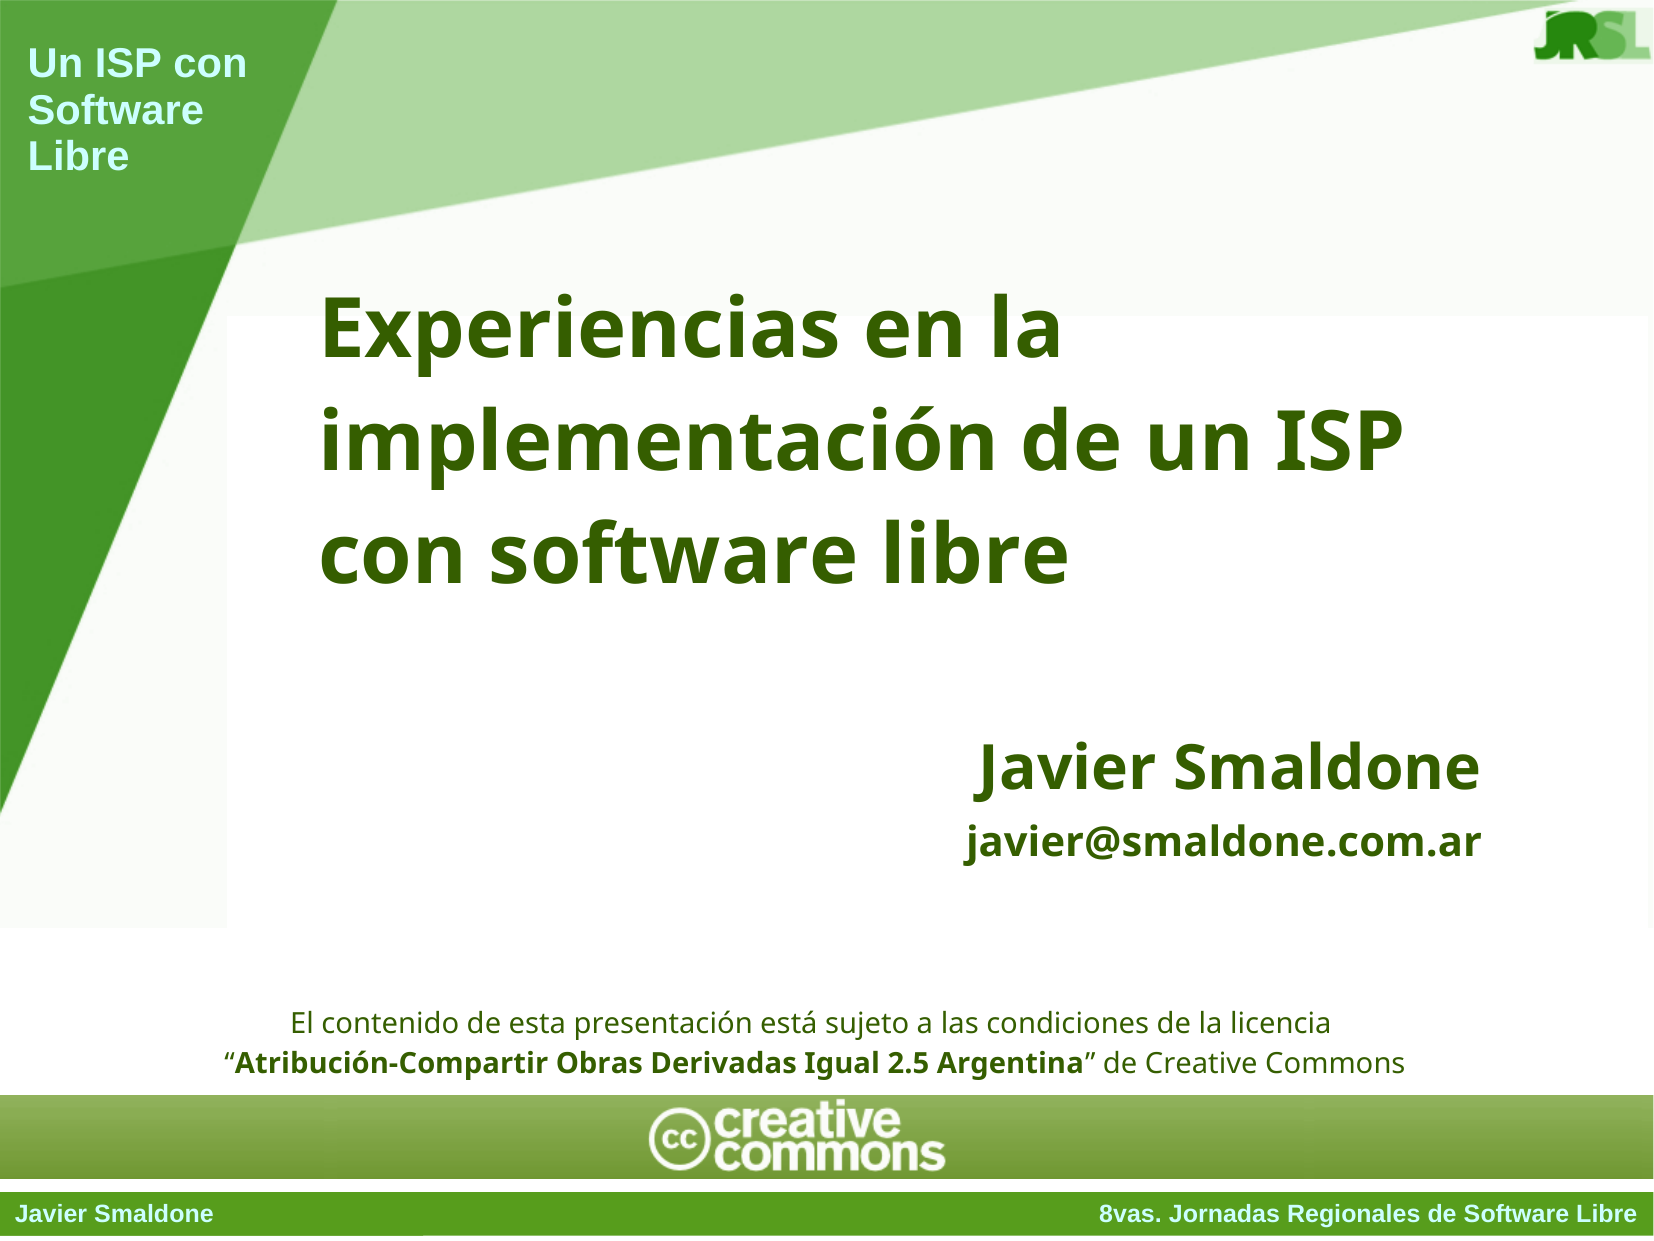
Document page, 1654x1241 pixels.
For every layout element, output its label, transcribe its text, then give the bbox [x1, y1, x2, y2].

title El contenido de esta presentación está sujeto a las condiciones de la licencia “Atribución-Compartir Obras Derivadas Igual 2.5 Argentina” de Creative Commons [35, 994, 1595, 1095]
title Javier Smaldone javier@smaldone.com.ar [555, 701, 1498, 912]
picture [0, 0, 1654, 928]
picture [0, 1095, 1654, 1179]
title Experiencias en la implementación de un ISP con software libre [303, 260, 1530, 613]
